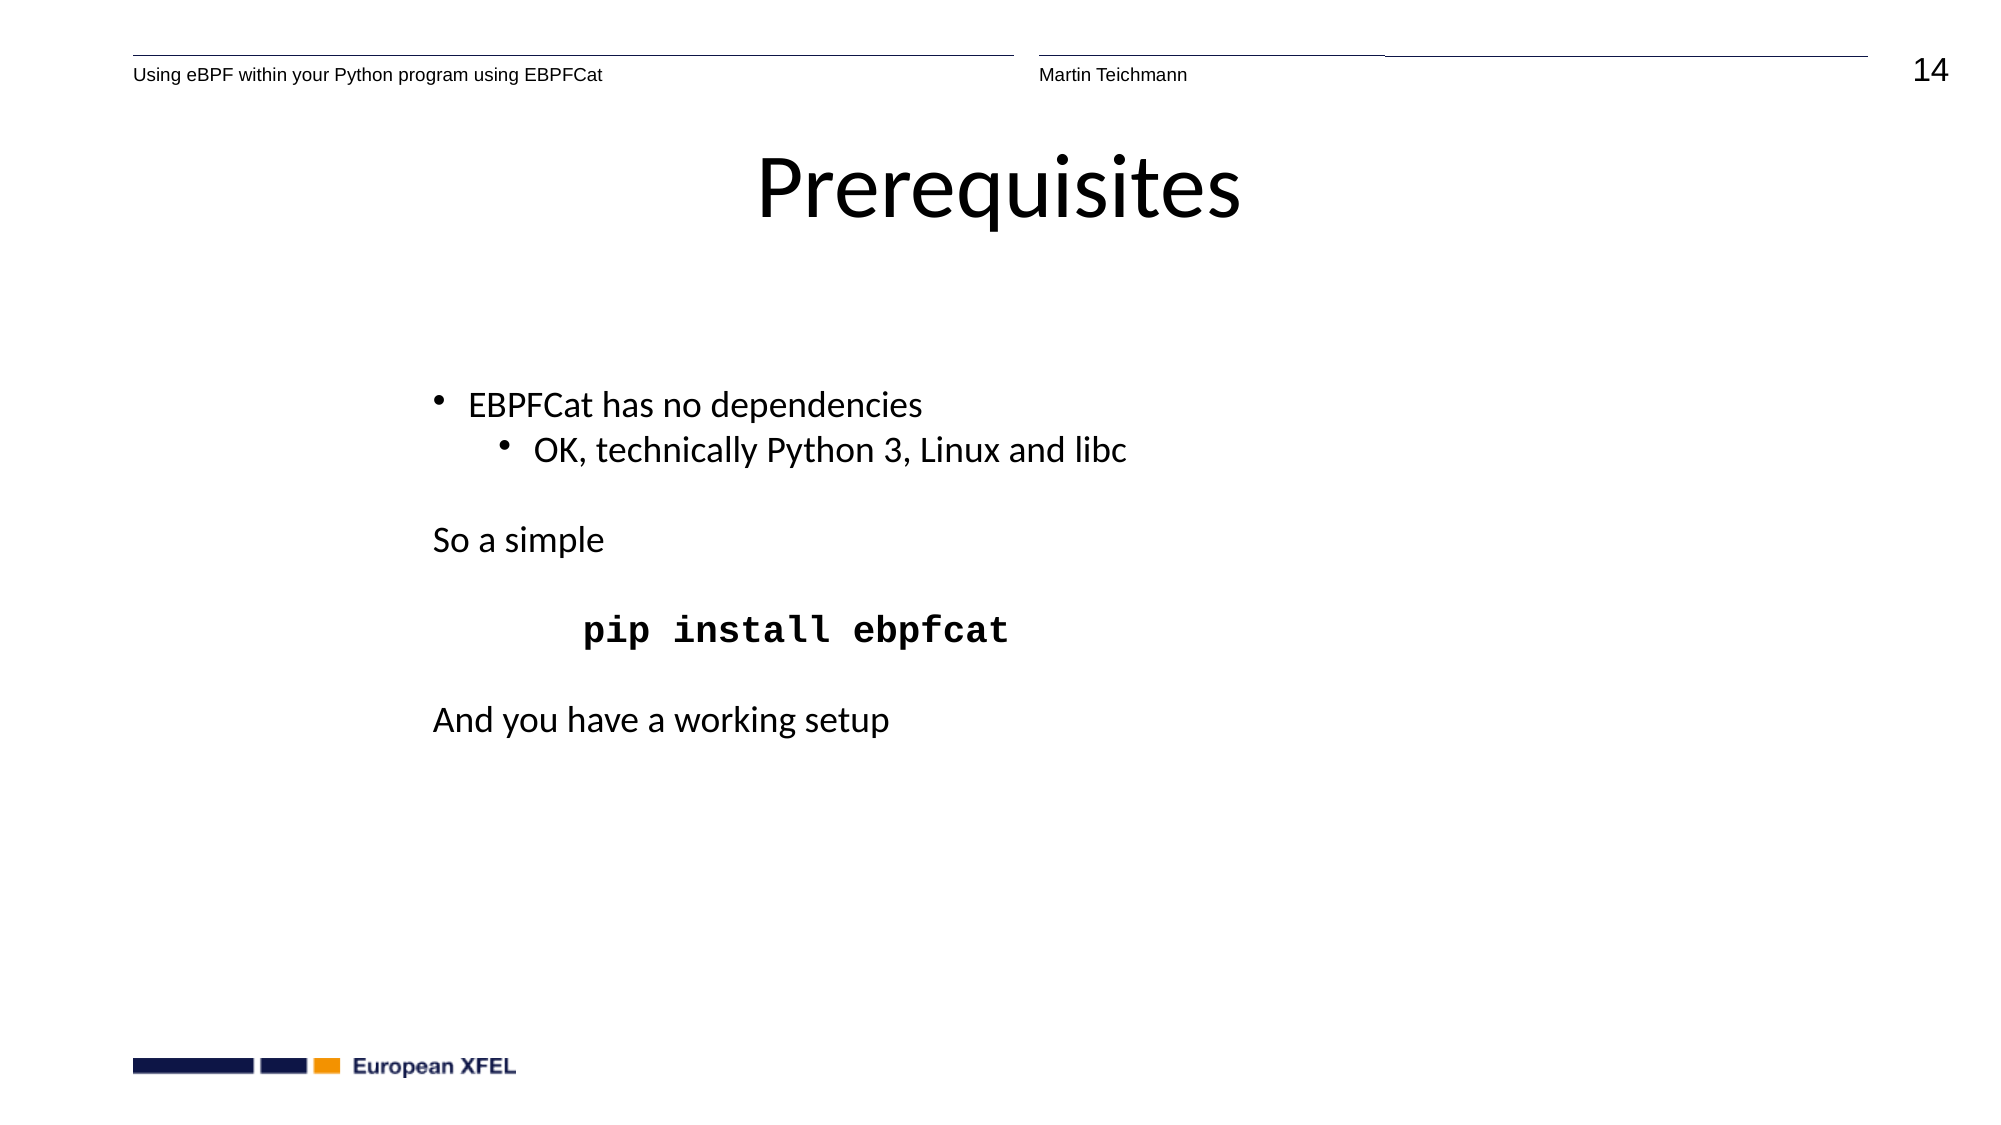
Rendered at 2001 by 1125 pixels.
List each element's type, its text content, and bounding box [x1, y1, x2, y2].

picture [133, 1058, 516, 1078]
text_box EBPFCat has no dependencies OK, technically Python 3, Linux and libc So a simple pip install ebpfcat And you have a working setup [418, 372, 1661, 905]
title Prerequisites [133, 116, 1866, 244]
